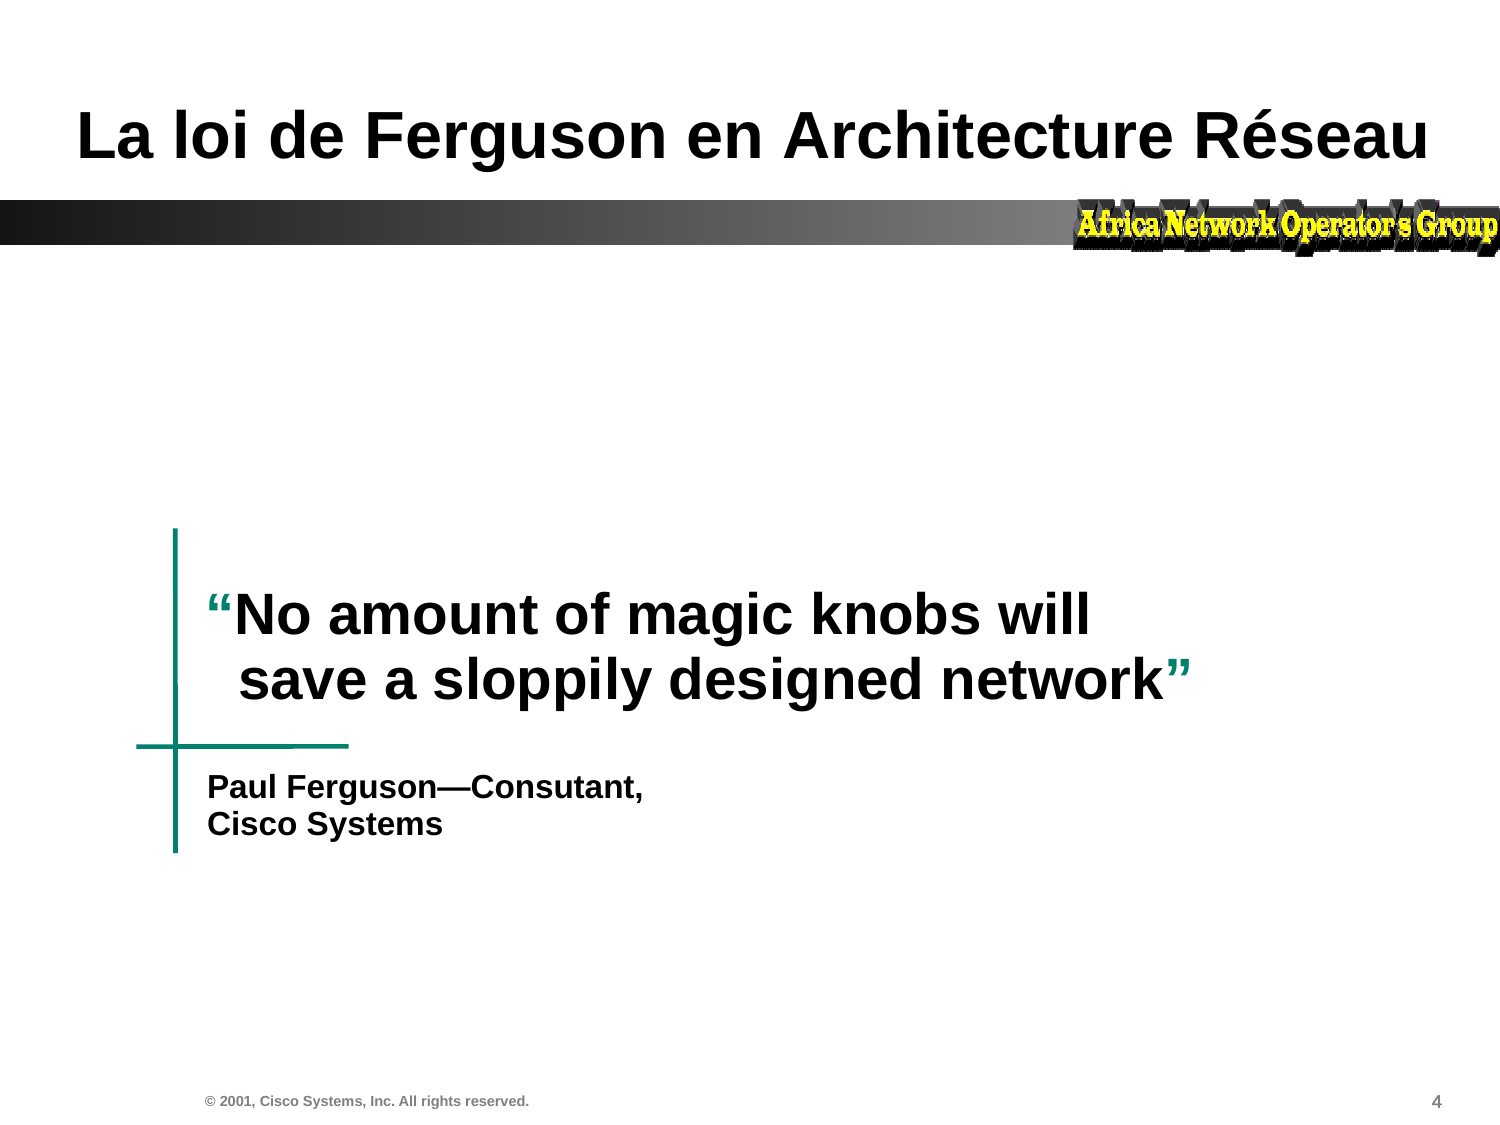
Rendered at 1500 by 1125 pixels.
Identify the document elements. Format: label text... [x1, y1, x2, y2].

text_box Paul Ferguson—Consutant, Cisco Systems [195, 760, 1049, 849]
title La loi de Ferguson en Architecture Réseau [62, 41, 1456, 180]
text_box “No amount of magic knobs will save a sloppily designed network” [167, 488, 1233, 804]
